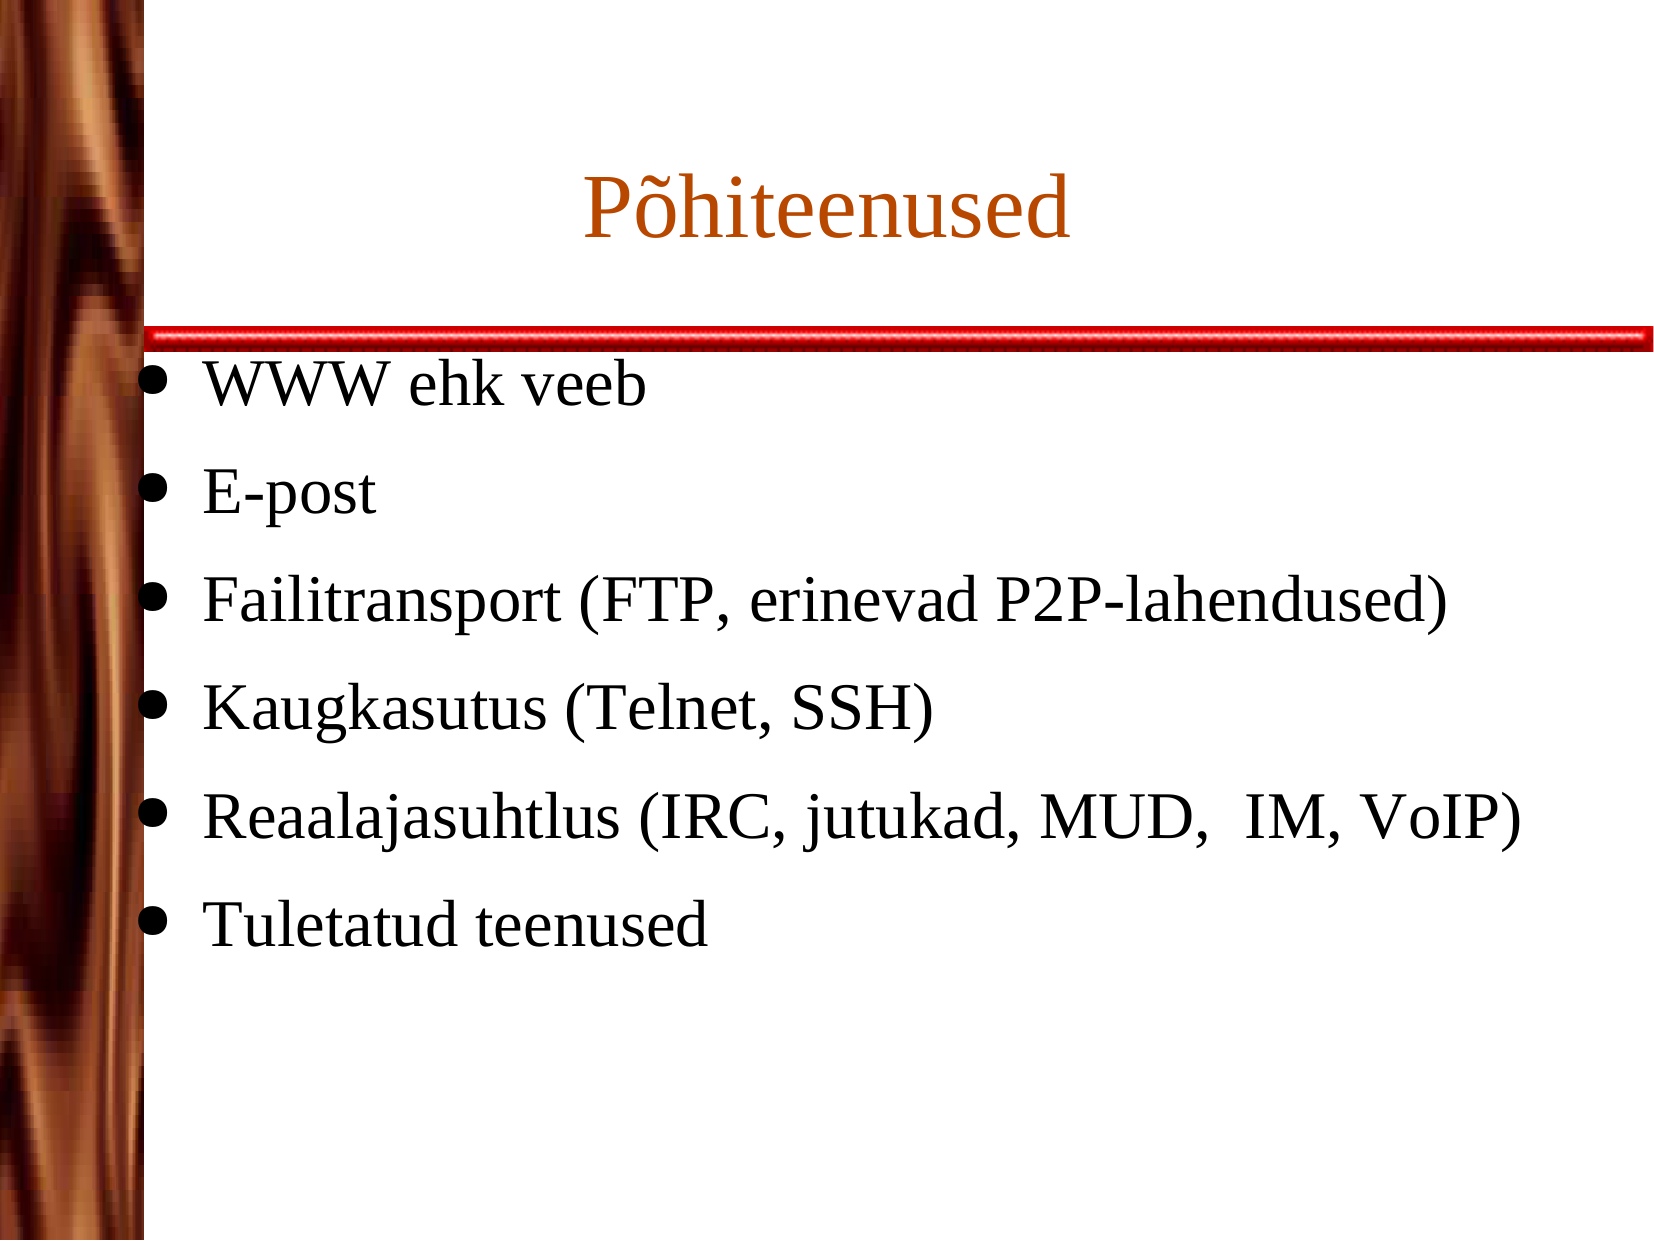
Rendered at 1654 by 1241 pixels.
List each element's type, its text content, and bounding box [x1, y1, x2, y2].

title Põhiteenused [121, 102, 1533, 310]
picture [0, 0, 1654, 1240]
list WWW ehk veeb E-post Failitransport (FTP, erinevad P2P-lahendused) Kaugkasutus (Telnet, SSH) Reaalajasuhtlus (IRC, jutukad, MUD, IM, VoIP) Tuletatud teenused [121, 344, 1533, 1126]
